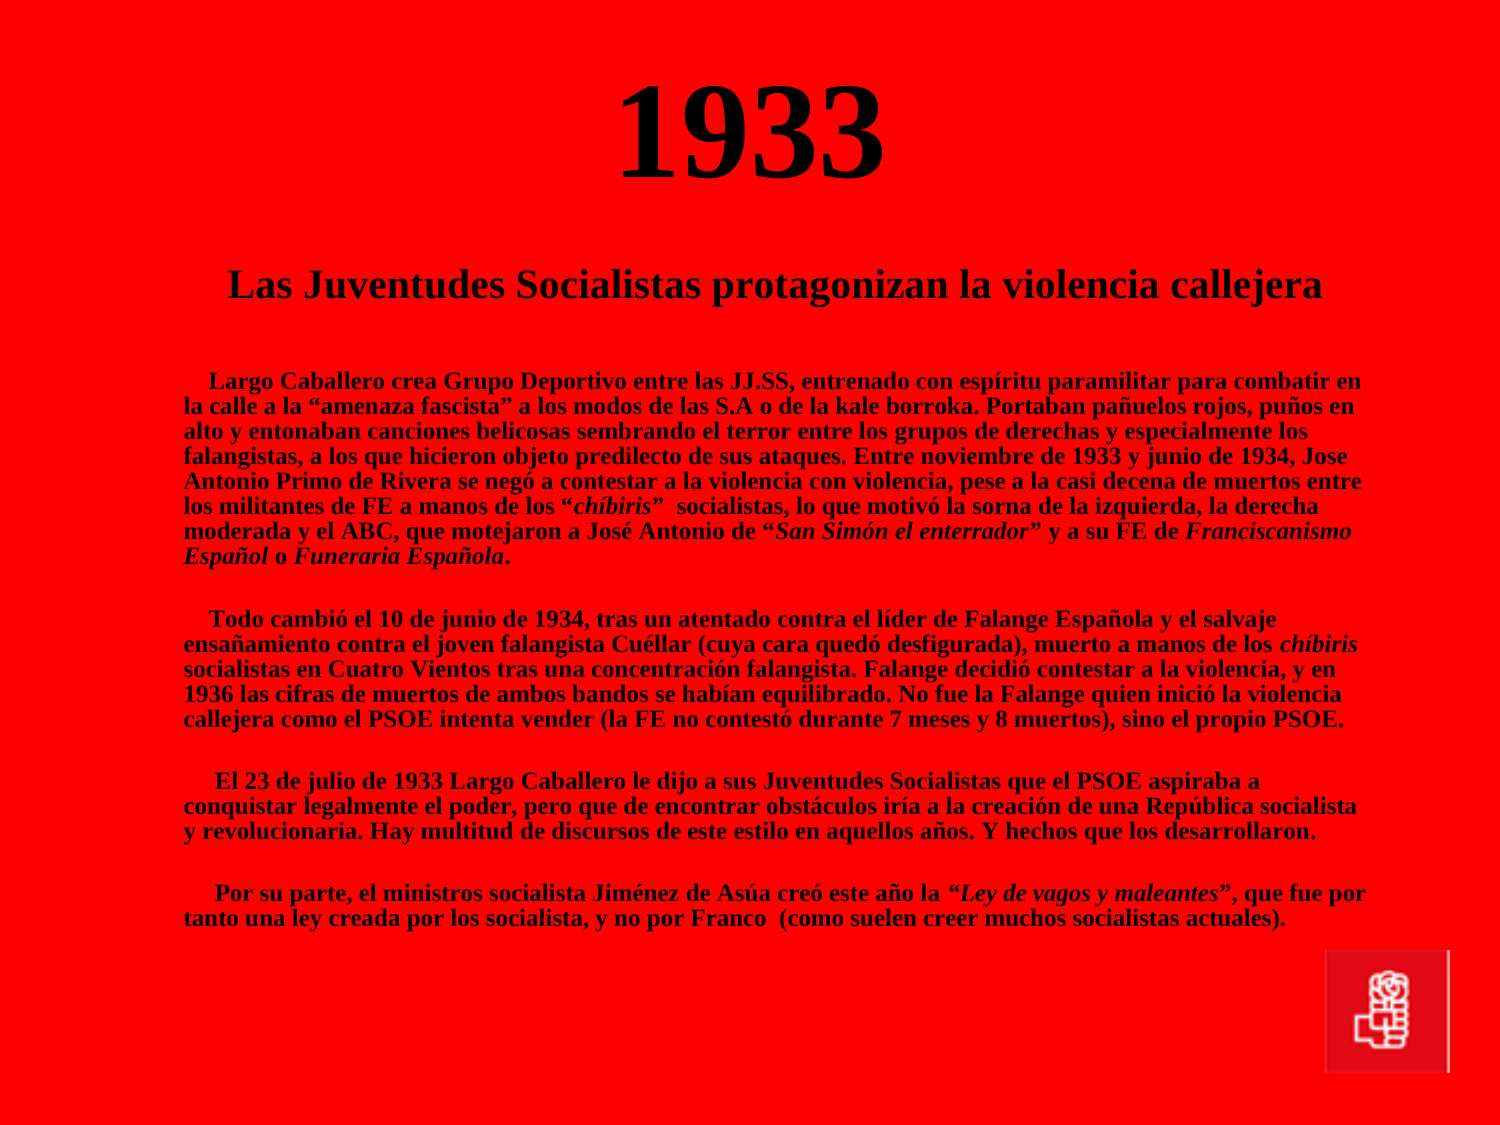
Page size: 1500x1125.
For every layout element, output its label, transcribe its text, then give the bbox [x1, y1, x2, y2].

list Las Juventudes Socialistas protagonizan la violencia callejera Largo Caballero crea Grupo Deportivo entre las JJ.SS, entrenado con espíritu paramilitar para combatir en la calle a la “amenaza fascista” a los modos de las S.A o de la kale borroka. Portaban pañuelos rojos, puños en alto y entonaban canciones belicosas sembrando el terror entre los grupos de derechas y especialmente los falangistas, a los que hicieron objeto predilecto de sus ataques. Entre noviembre de 1933 y junio de 1934, Jose Antonio Primo de Rivera se negó a contestar a la violencia con violencia, pese a la casi decena de muertos entre los militantes de FE a manos de los “chíbiris” socialistas, lo que motivó la sorna de la izquierda, la derecha moderada y el ABC, que motejaron a José Antonio de “San Simón el enterrador” y a su FE de Franciscanismo Español o Funeraria Española. Todo cambió el 10 de junio de 1934, tras un atentado contra el líder de Falange Española y el salvaje ensañamiento contra el joven falangista Cuéllar (cuya cara quedó desfigurada), muerto a manos de los chíbiris socialistas en Cuatro Vientos tras una concentración falangista. Falange decidió contestar a la violencia, y en 1936 las cifras de muertos de ambos bandos se habían equilibrado. No fue la Falange quien inició la violencia callejera como el PSOE intenta vender (la FE no contestó durante 7 meses y 8 muertos), sino el propio PSOE. El 23 de julio de 1933 Largo Caballero le dijo a sus Juventudes Socialistas que el PSOE aspiraba a conquistar legalmente el poder, pero que de encontrar obstáculos iría a la creación de una República socialista y revolucionaria. Hay multitud de discursos de este estilo en aquellos años. Y hechos que los desarrollaron. Por su parte, el ministros socialista Jiménez de Asúa creó este año la “Ley de vagos y maleantes”, que fue por tanto una ley creada por los socialista, y no por Franco (como suelen creer muchos socialistas actuales). [112, 237, 1388, 1000]
picture [1325, 950, 1450, 1073]
title 1933 [112, 41, 1388, 222]
